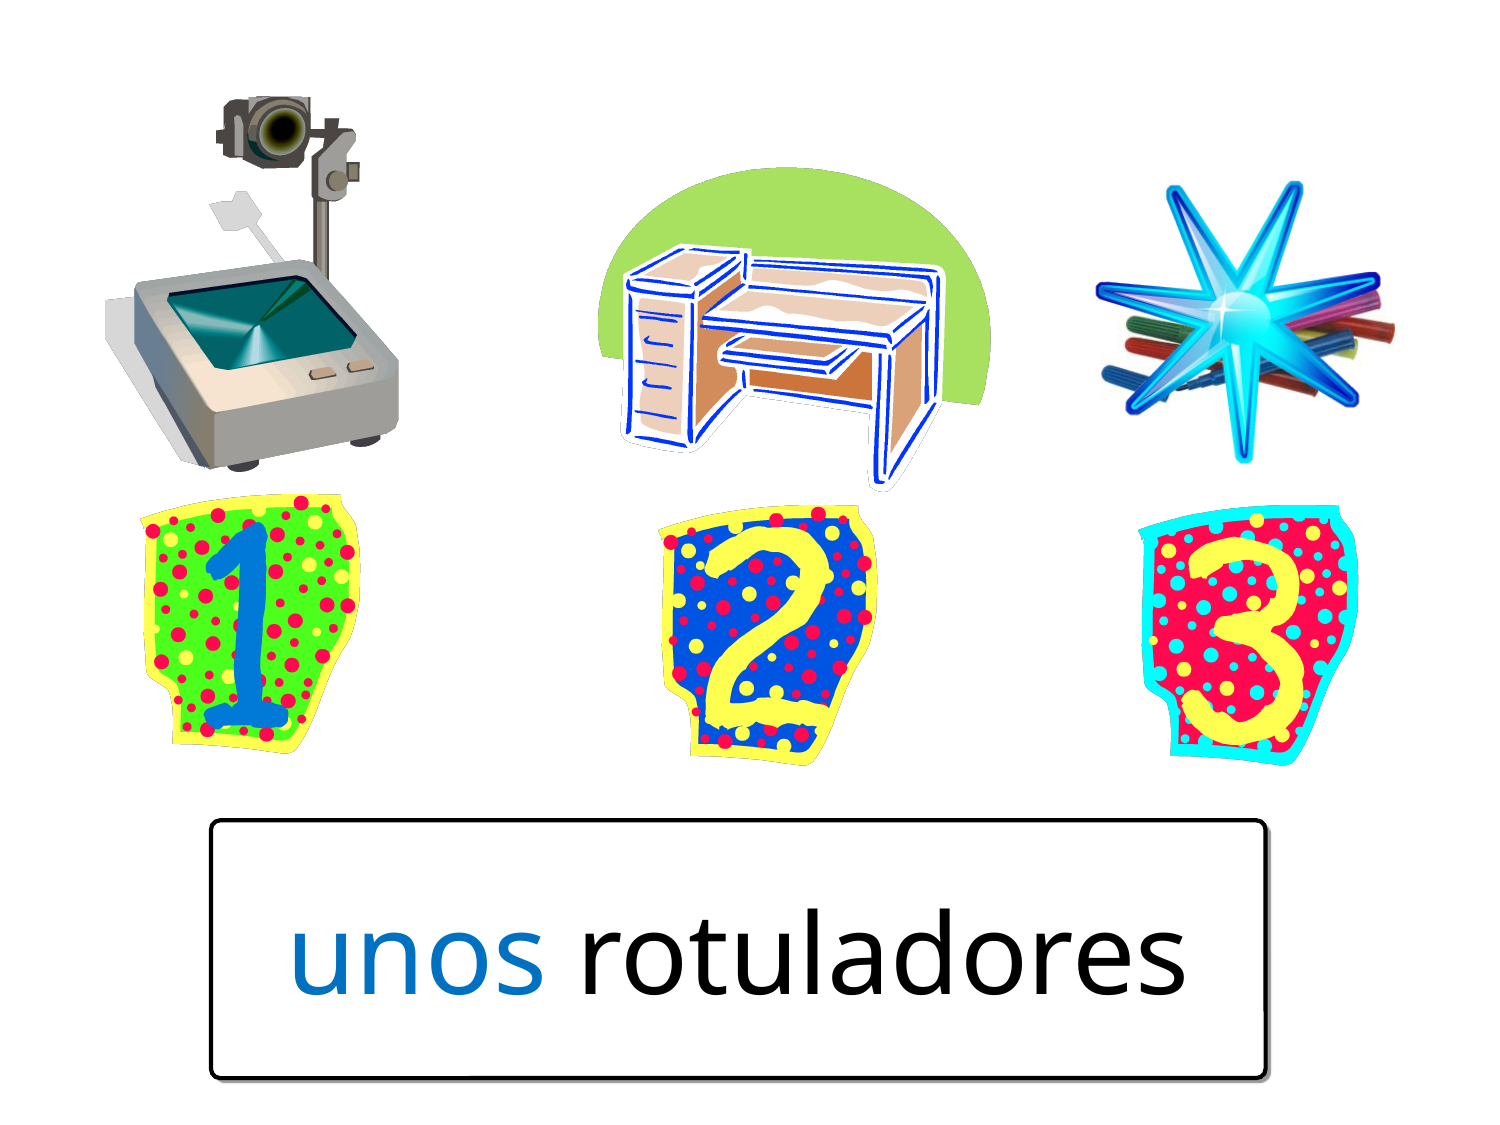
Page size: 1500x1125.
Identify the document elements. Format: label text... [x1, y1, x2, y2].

picture [597, 152, 991, 493]
text_box unos rotuladores [210, 820, 1266, 1079]
picture [1089, 163, 1397, 493]
picture [1136, 503, 1360, 769]
picture [656, 503, 879, 769]
picture [138, 492, 362, 757]
picture [105, 93, 399, 474]
